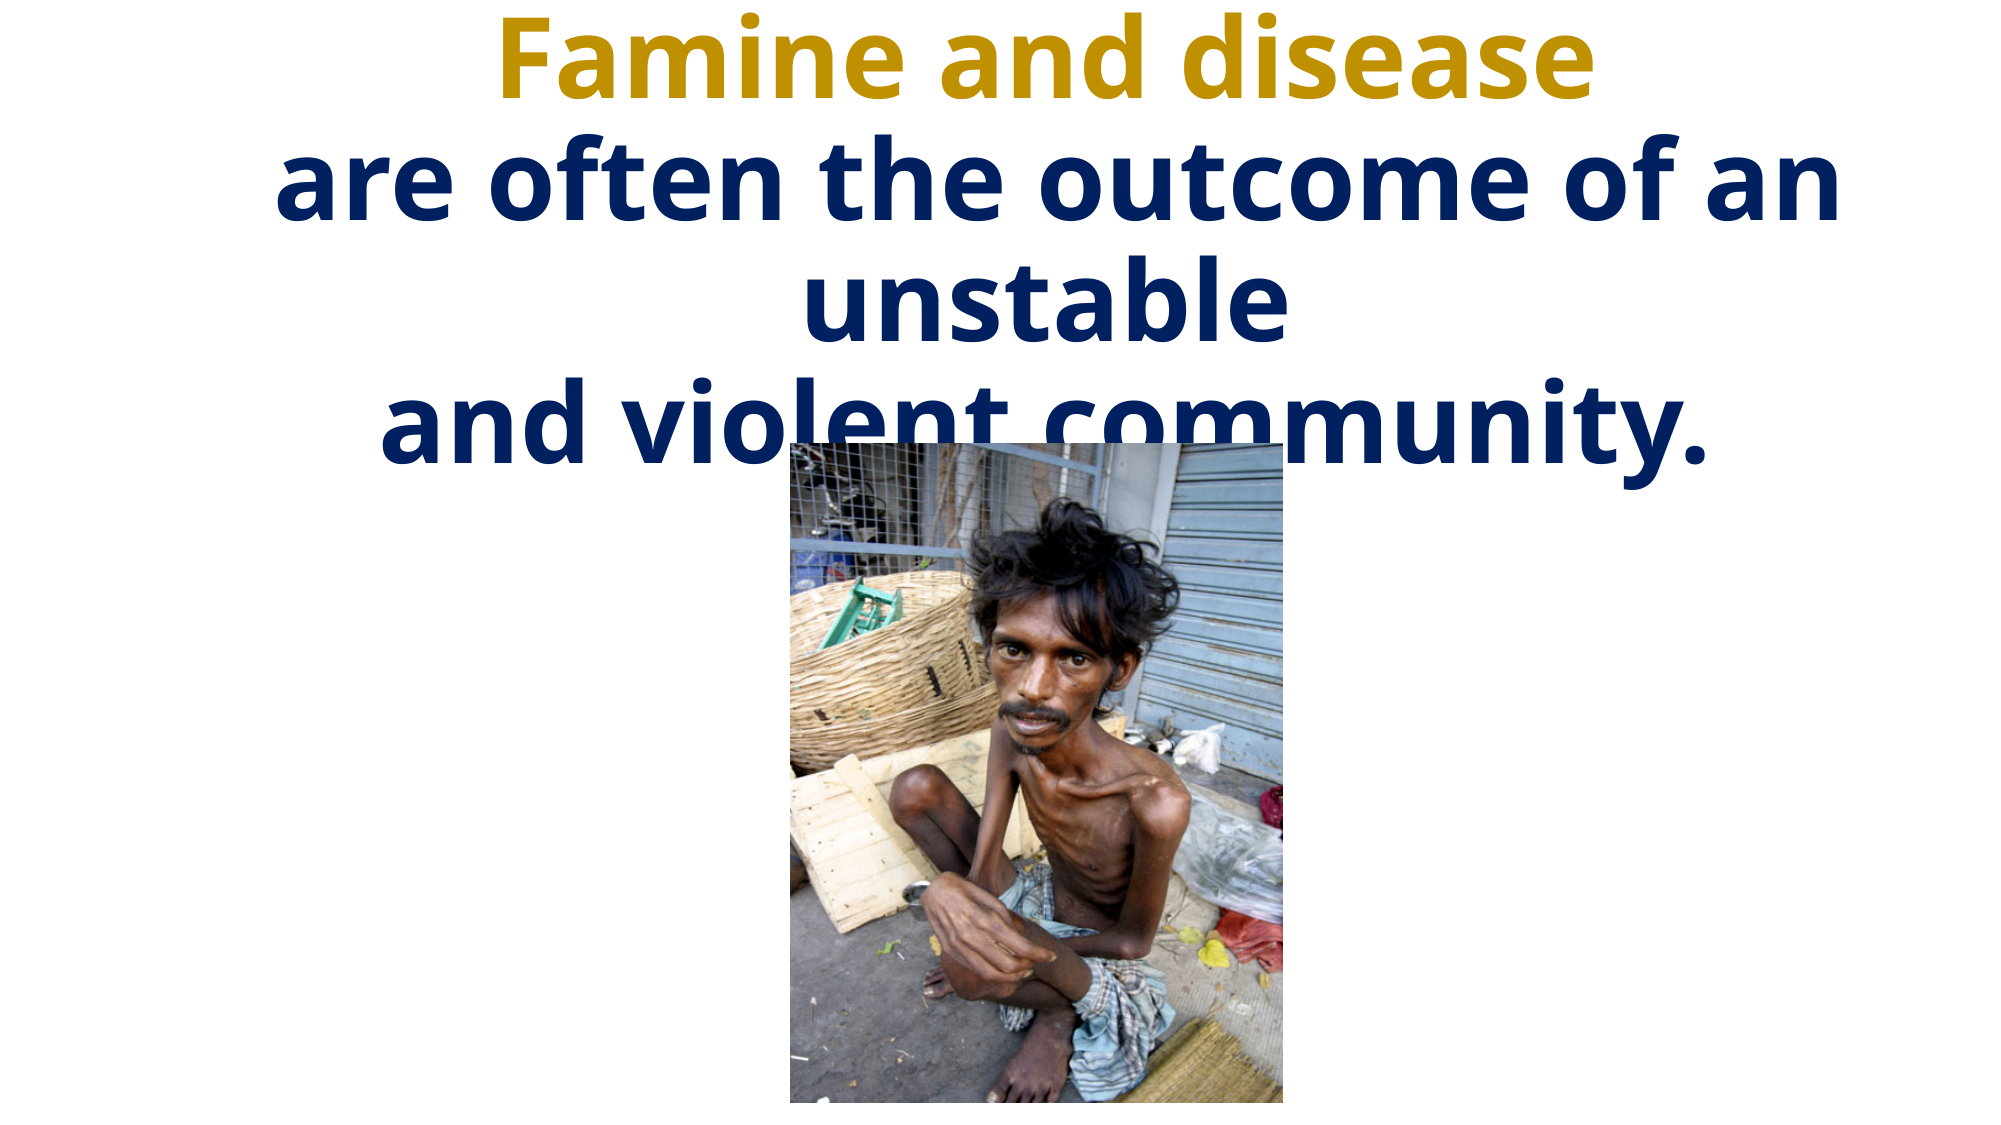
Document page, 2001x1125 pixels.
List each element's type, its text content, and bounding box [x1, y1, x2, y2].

title Famine and disease are often the outcome of an unstable and violent community. [0, 0, 2000, 656]
picture [790, 443, 1283, 1103]
